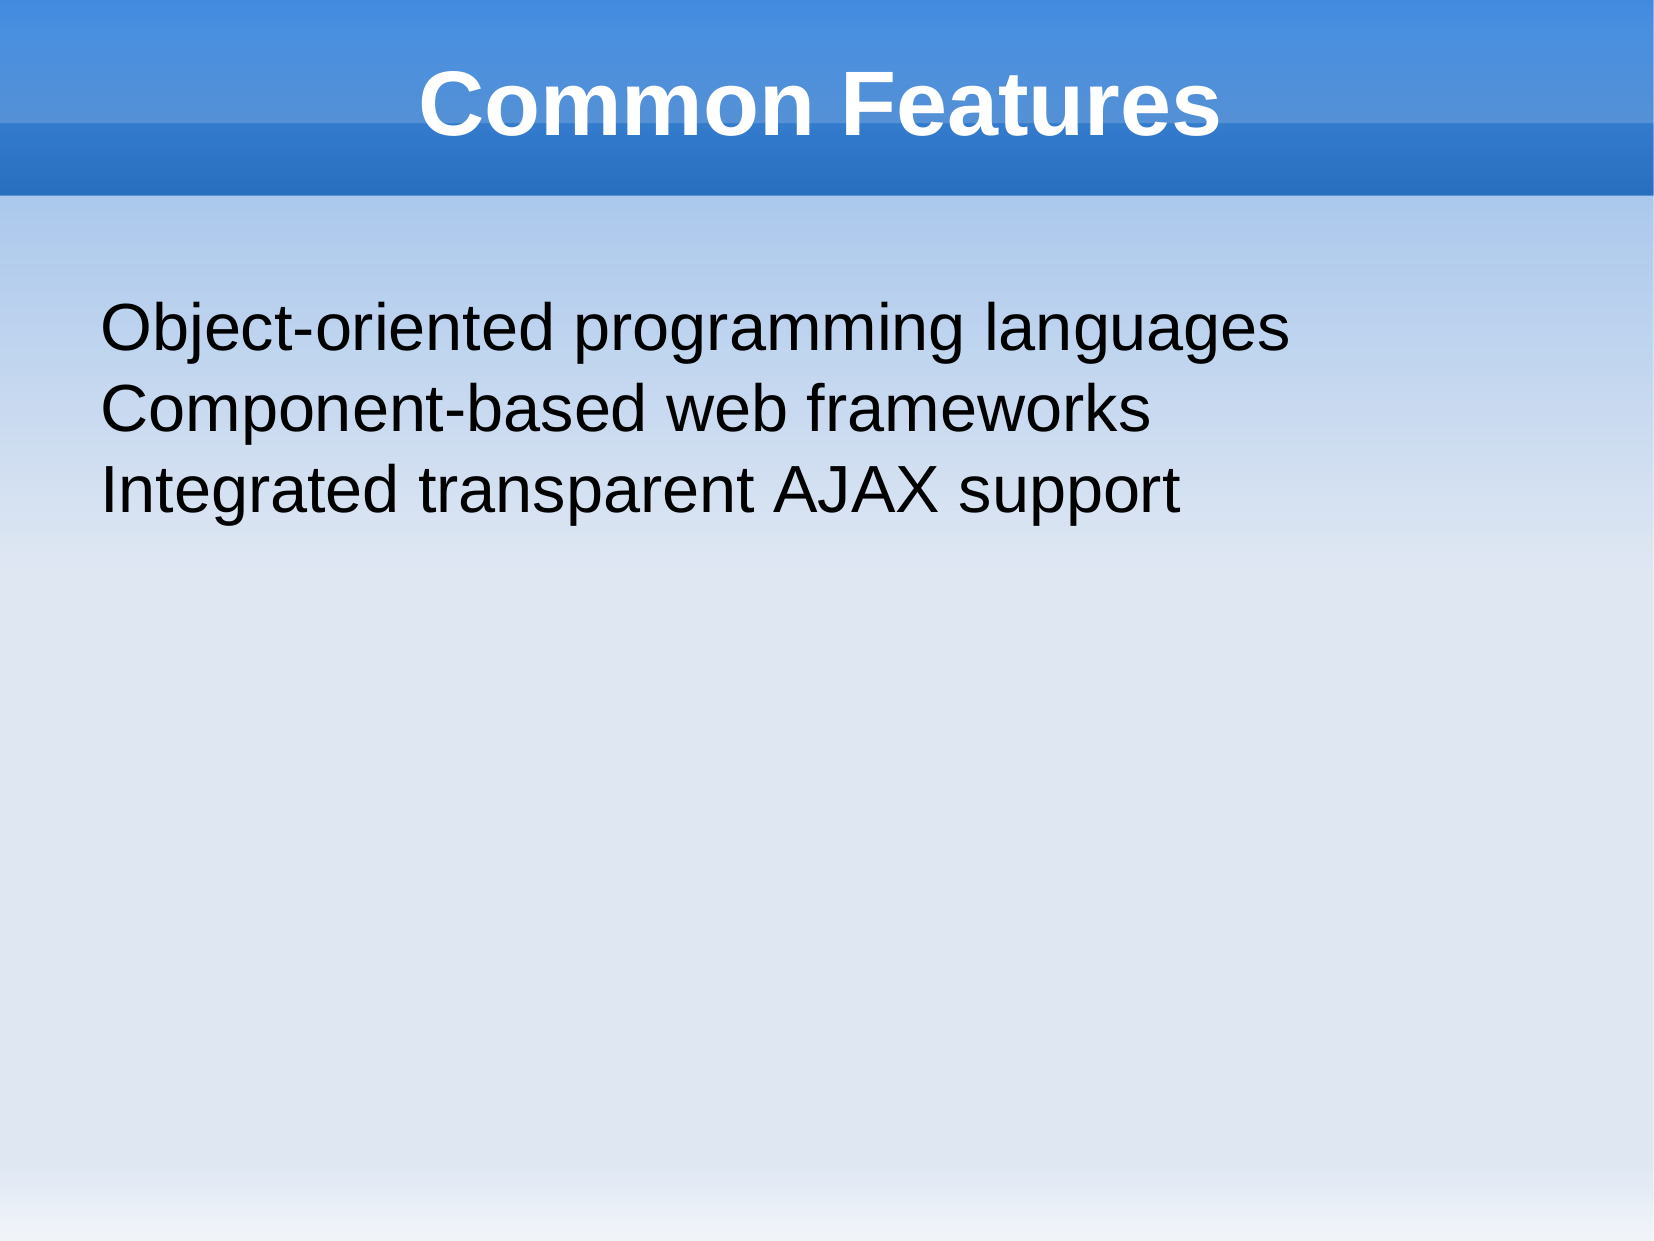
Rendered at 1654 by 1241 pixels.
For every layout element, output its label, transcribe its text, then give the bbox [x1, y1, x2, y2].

list Object-oriented programming languages Component-based web frameworks Integrated transparent AJAX support [82, 290, 1571, 527]
picture [0, 0, 1654, 1241]
title Common Features [76, 7, 1565, 200]
